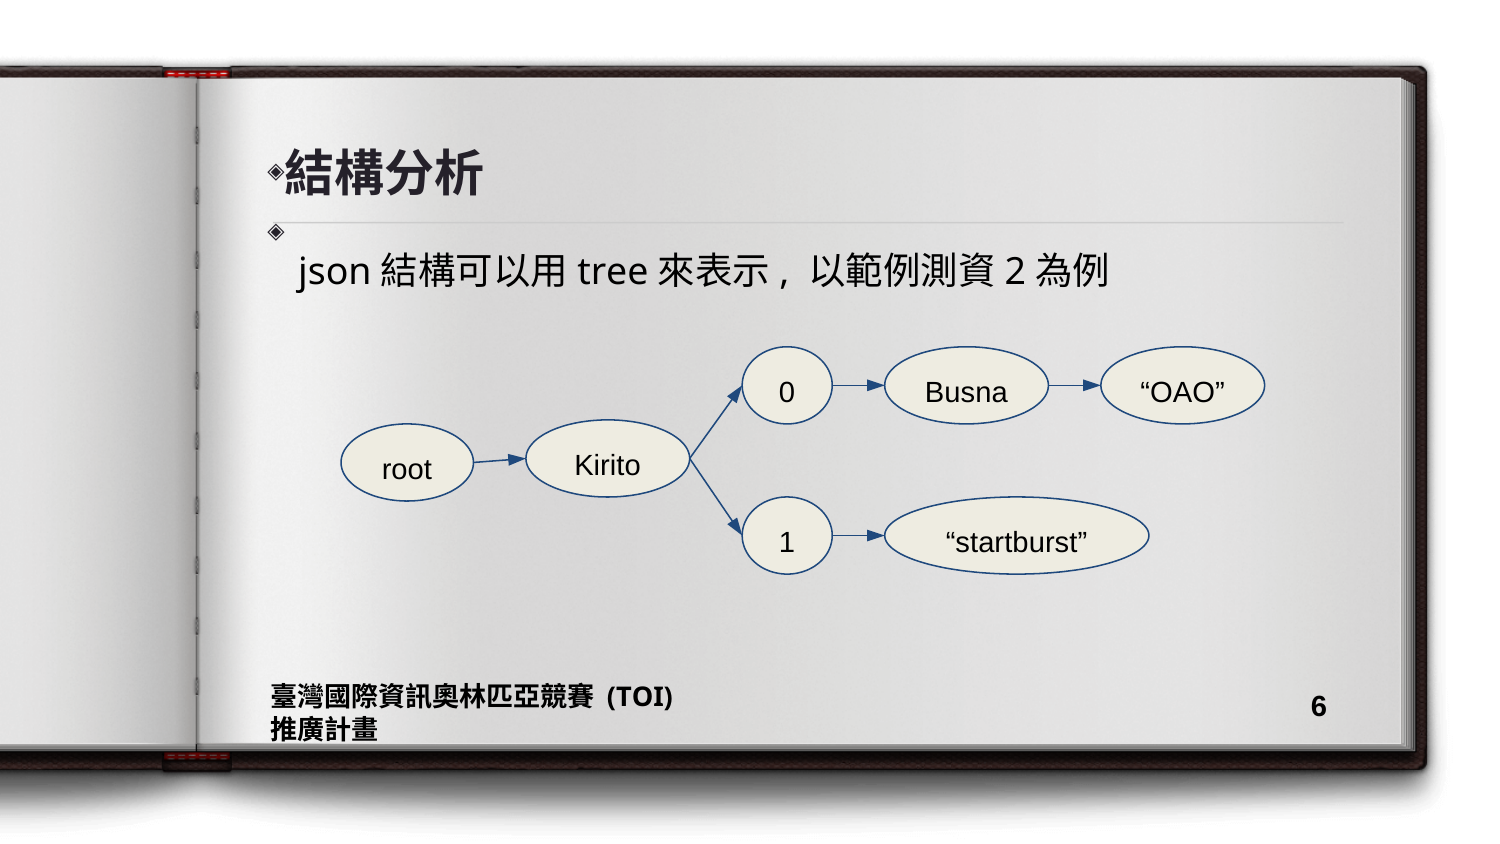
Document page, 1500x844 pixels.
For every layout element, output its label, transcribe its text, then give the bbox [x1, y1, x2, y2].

text_box 結構分析 [252, 126, 746, 216]
text_box Kirito [525, 419, 690, 498]
text_box 1 [742, 496, 833, 575]
text_box “startburst” [884, 496, 1149, 575]
text_box Busna [884, 346, 1049, 424]
text_box root [341, 423, 474, 502]
text_box 0 [742, 346, 833, 424]
text_box json結構可以用tree來表示, 以範例測資2為例 [283, 240, 1323, 612]
text_box “OAO” [1100, 346, 1265, 424]
text_box ‹#› [1295, 672, 1386, 737]
